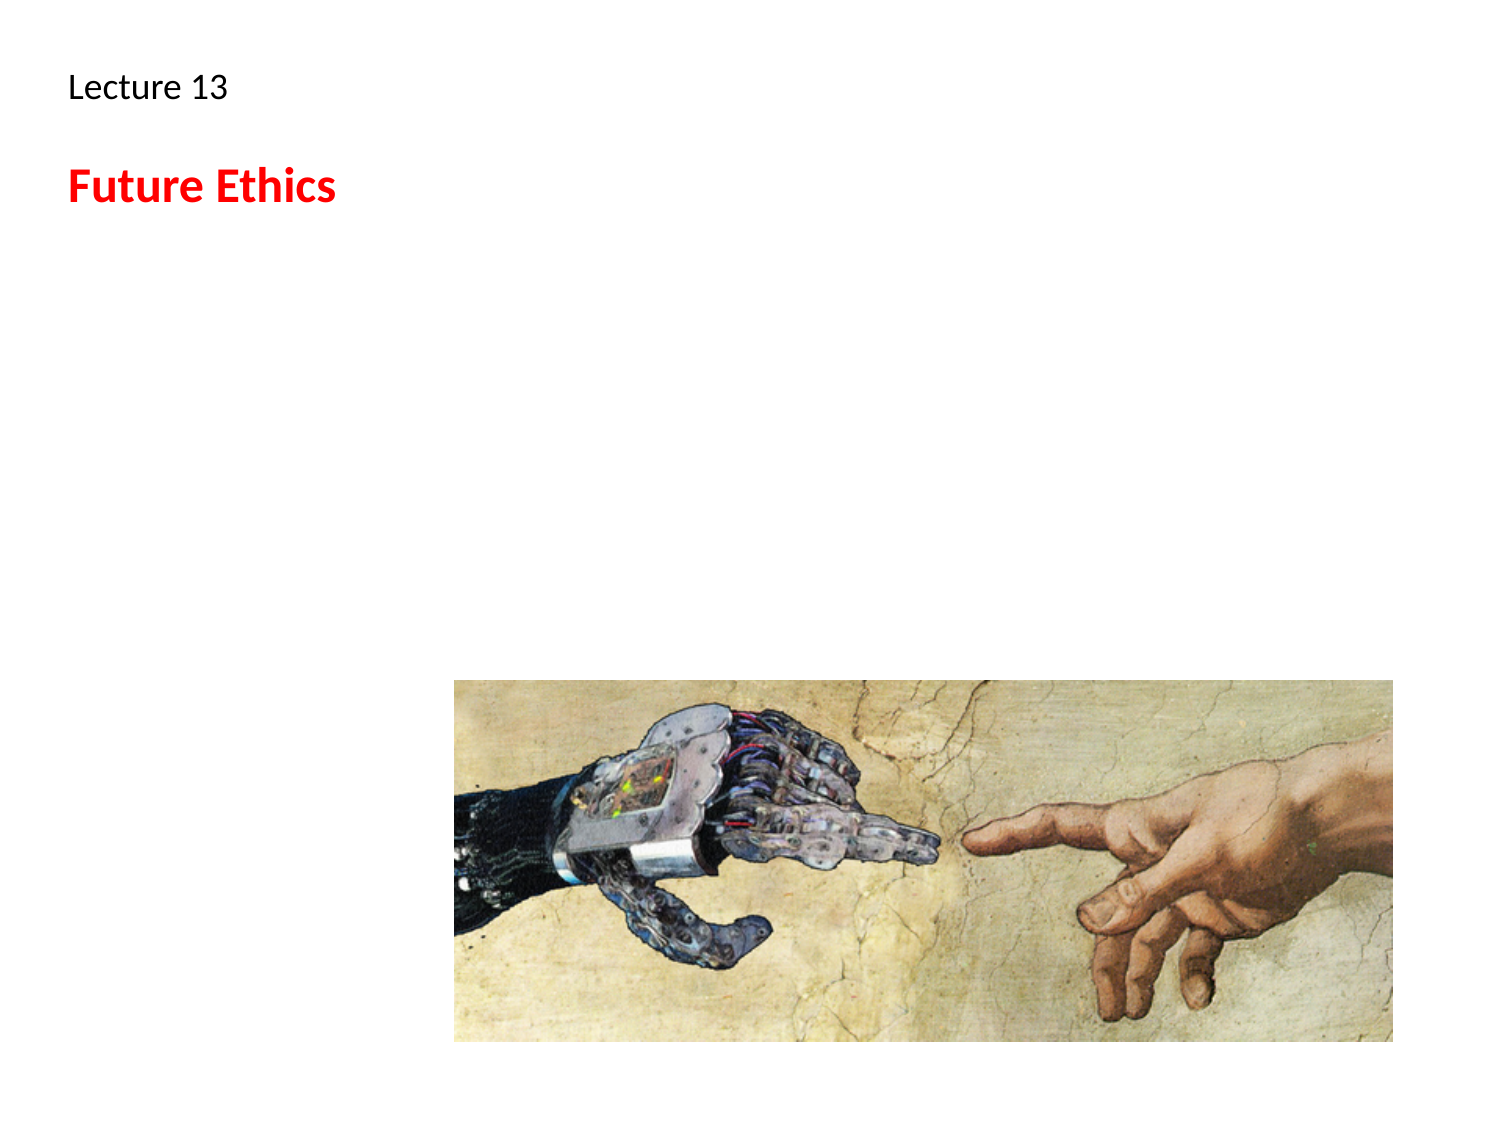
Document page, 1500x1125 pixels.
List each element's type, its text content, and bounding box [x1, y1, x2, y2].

text_box Lecture 13 Future Ethics [53, 54, 1459, 358]
picture [454, 680, 1393, 1042]
